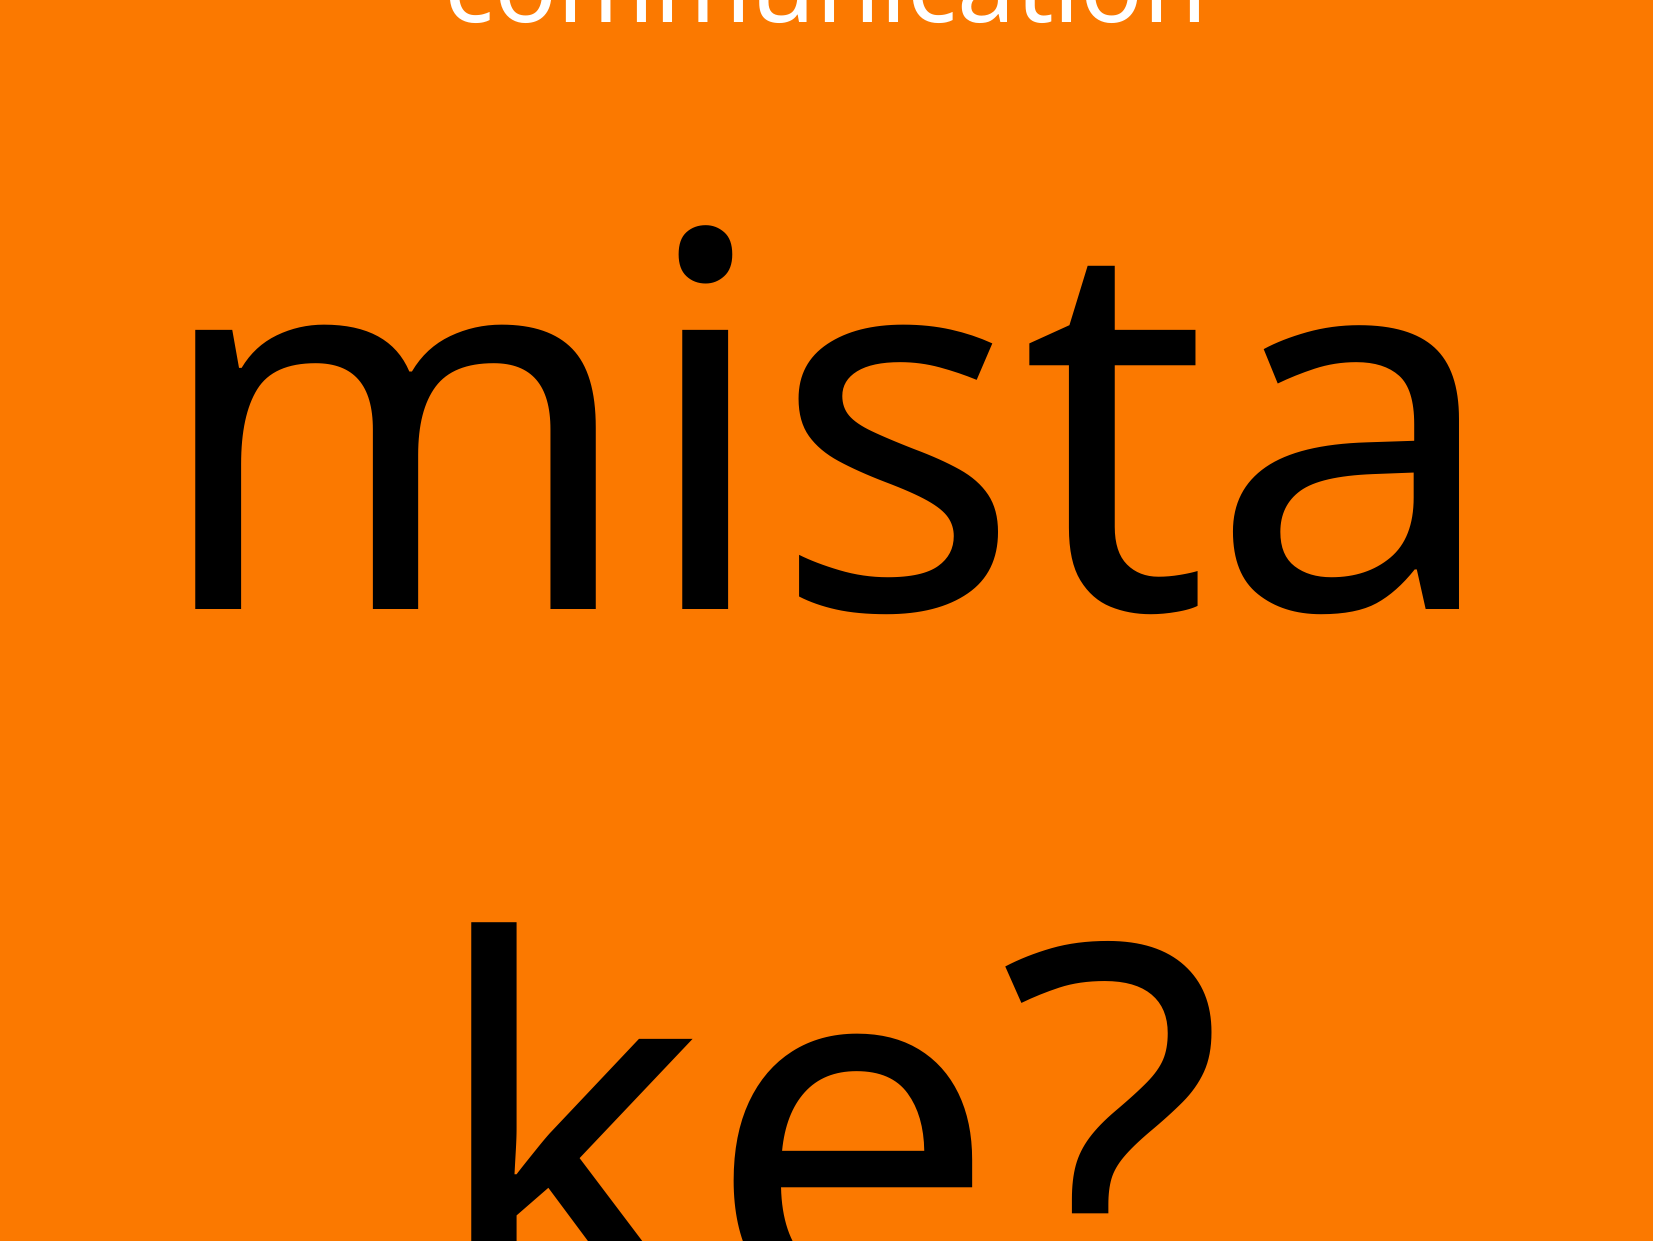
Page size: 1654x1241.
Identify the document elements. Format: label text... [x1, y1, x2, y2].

text_box What's the most common communication mistake? [0, 0, 1653, 1241]
